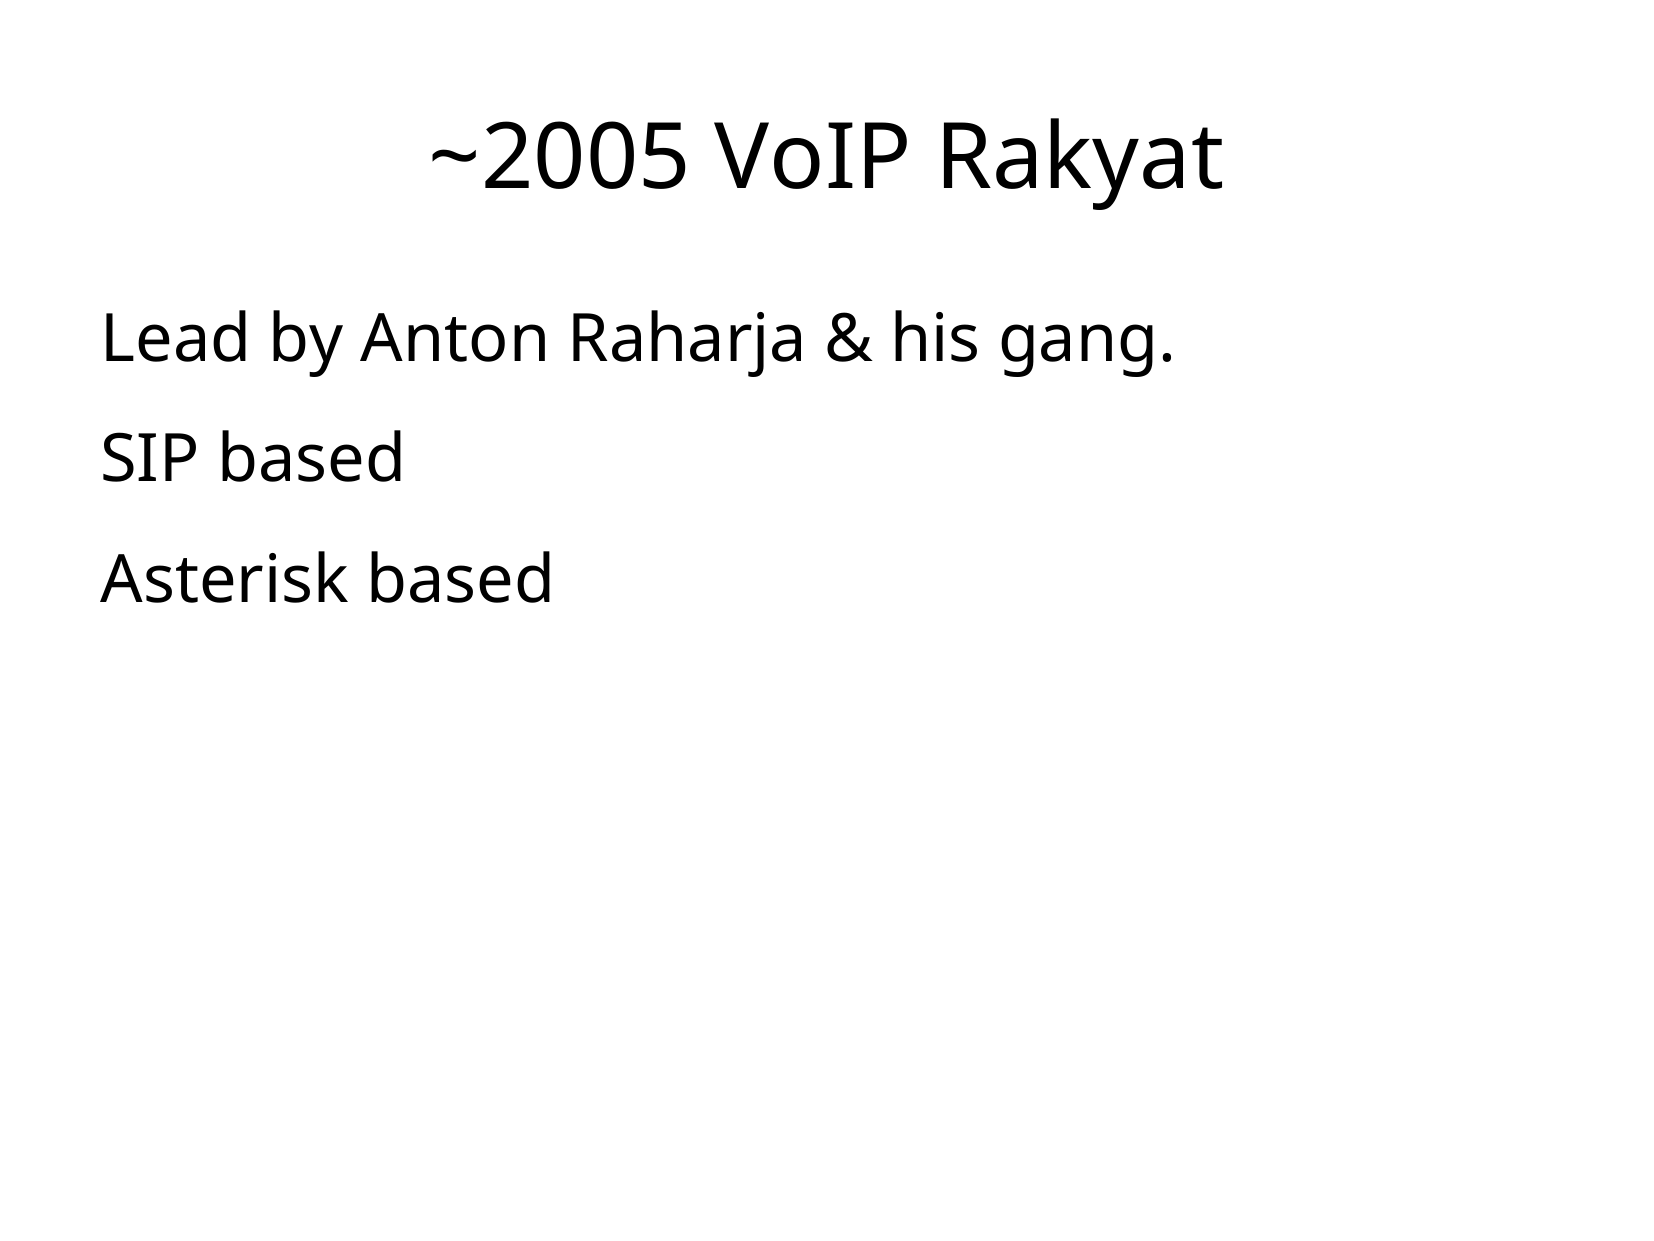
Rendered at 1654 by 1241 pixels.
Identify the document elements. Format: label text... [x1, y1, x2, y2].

title ~2005 VoIP Rakyat [82, 49, 1571, 257]
list Lead by Anton Raharja & his gang. SIP based Asterisk based [82, 290, 1571, 1109]
